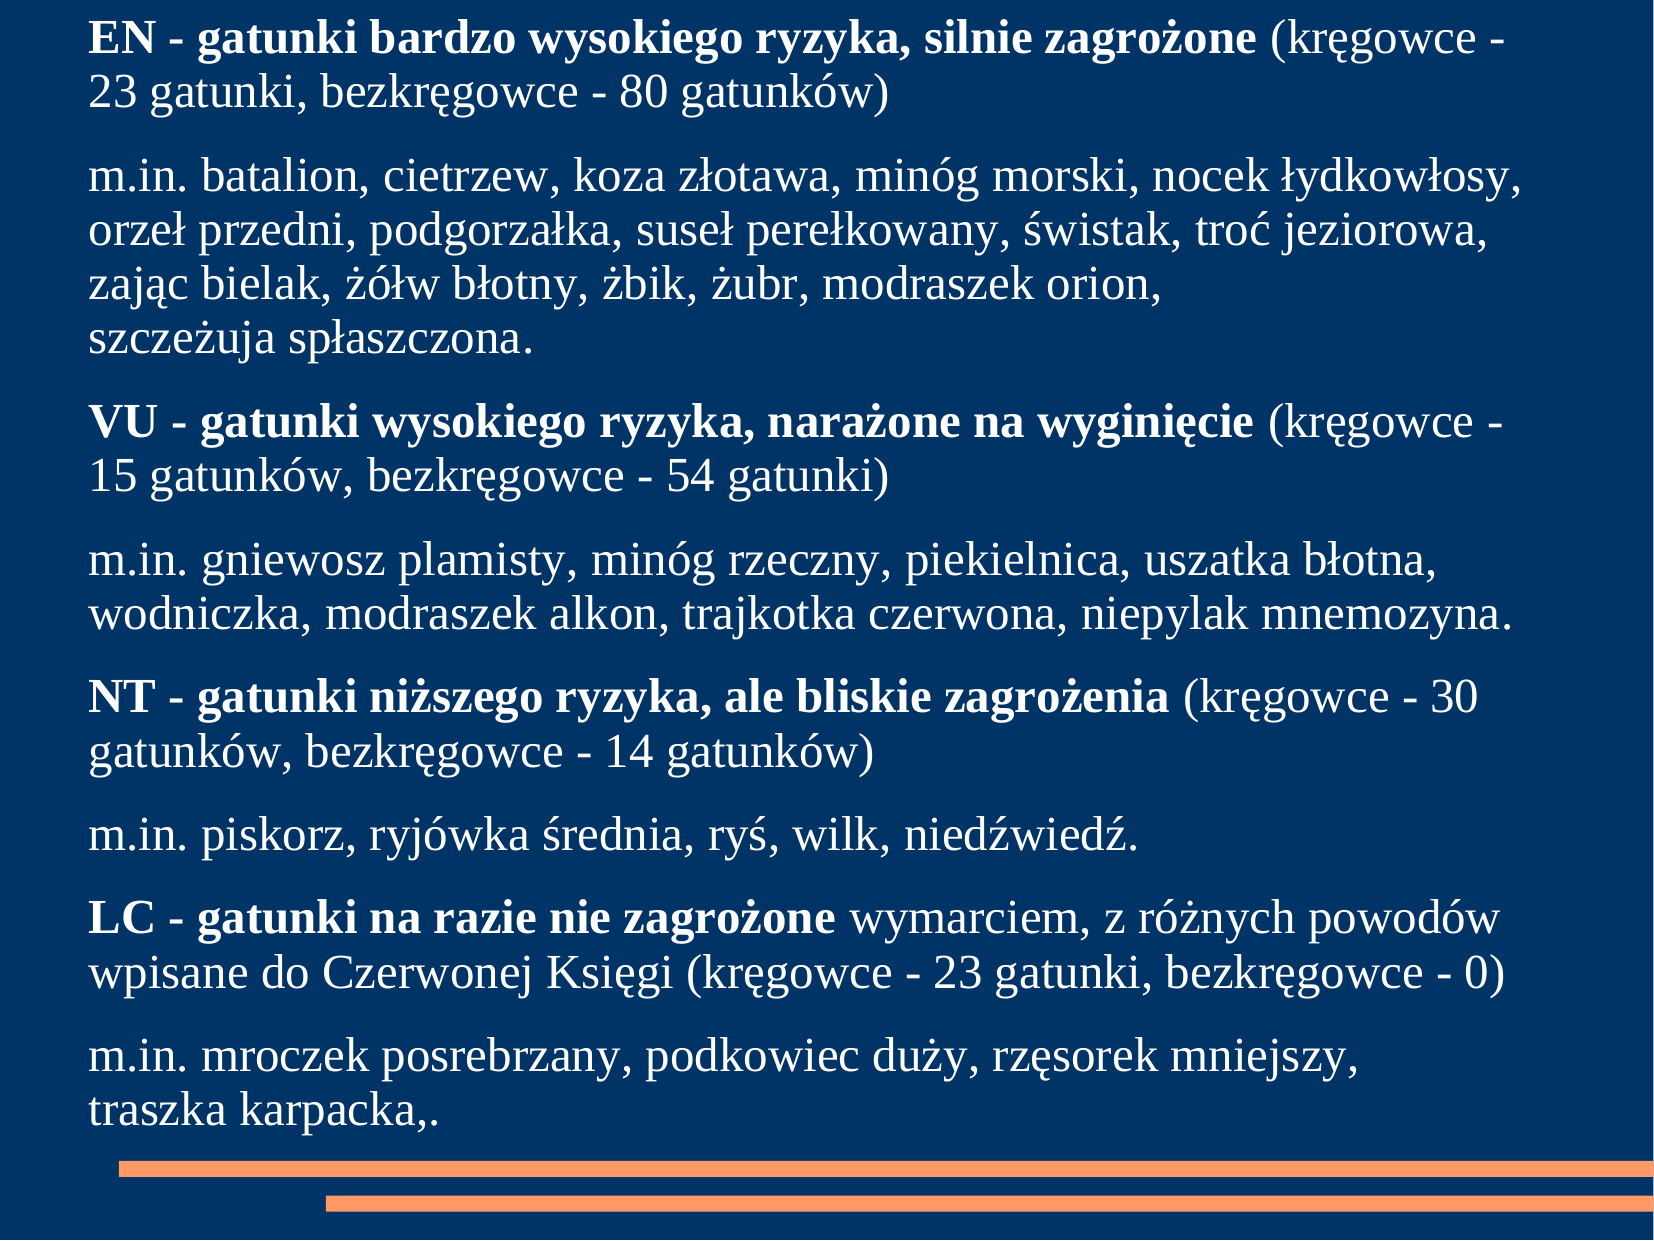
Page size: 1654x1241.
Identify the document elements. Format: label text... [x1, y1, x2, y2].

list EN - gatunki bardzo wysokiego ryzyka, silnie zagrożone (kręgowce - 23 gatunki, bezkręgowce - 80 gatunków) m.in. batalion, cietrzew, koza złotawa, minóg morski, nocek łydkowłosy, orzeł przedni, podgorzałka, suseł perełkowany, świstak, troć jeziorowa, zając bielak, żółw błotny, żbik, żubr, modraszek orion, szczeżuja spłaszczona. VU - gatunki wysokiego ryzyka, narażone na wyginięcie (kręgowce - 15 gatunków, bezkręgowce - 54 gatunki) m.in. gniewosz plamisty, minóg rzeczny, piekielnica, uszatka błotna, wodniczka, modraszek alkon, trajkotka czerwona, niepylak mnemozyna. NT - gatunki niższego ryzyka, ale bliskie zagrożenia (kręgowce - 30 gatunków, bezkręgowce - 14 gatunków) m.in. piskorz, ryjówka średnia, ryś, wilk, niedźwiedź. LC - gatunki na razie nie zagrożone wymarciem, z różnych powodów wpisane do Czerwonej Księgi (kręgowce - 23 gatunki, bezkręgowce - 0) m.in. mroczek posrebrzany, podkowiec duży, rzęsorek mniejszy, traszka karpacka,. [88, 9, 1528, 1152]
